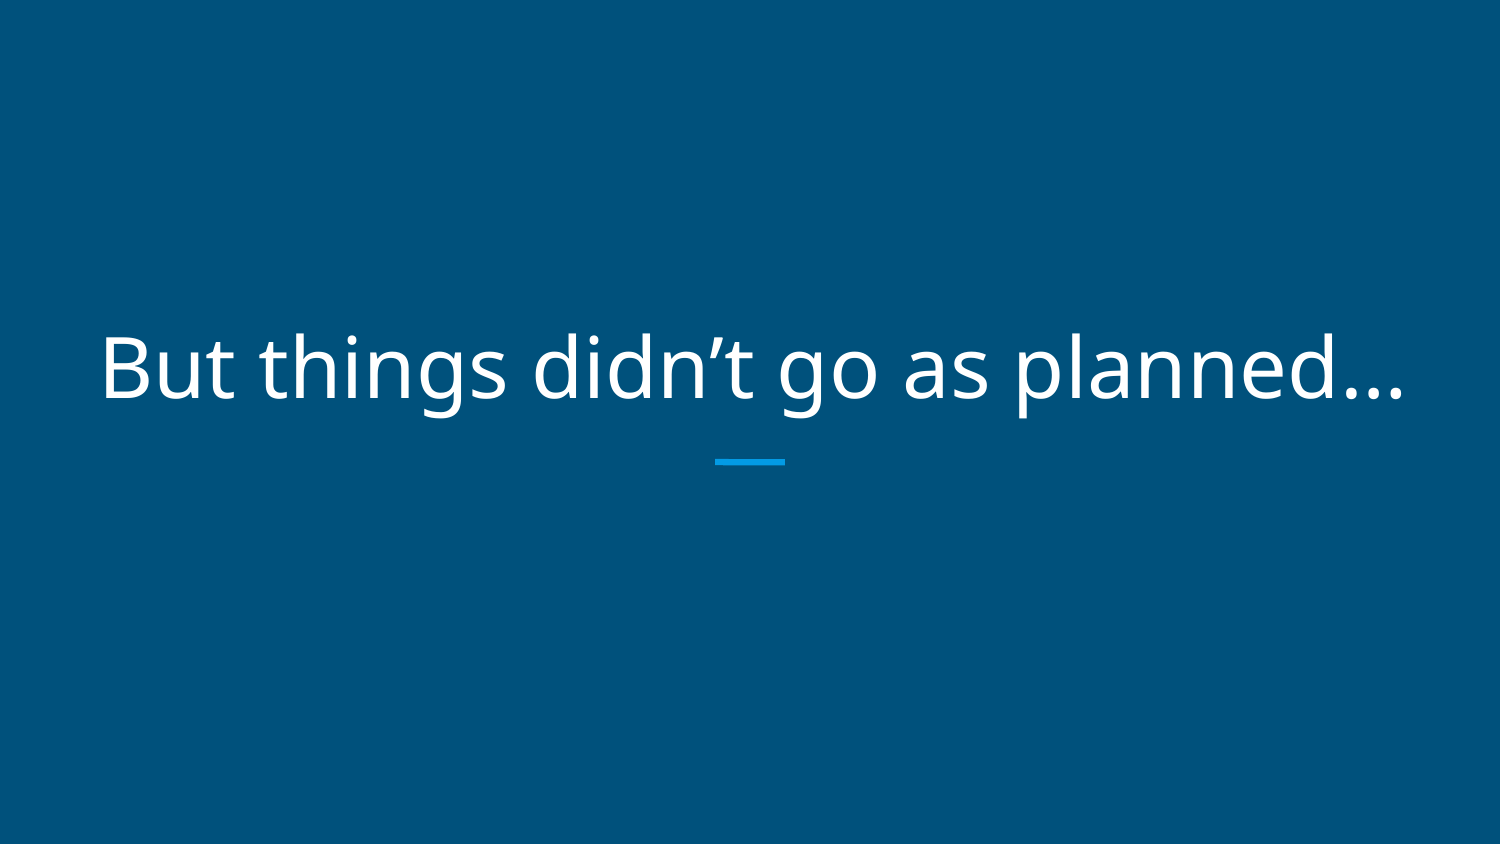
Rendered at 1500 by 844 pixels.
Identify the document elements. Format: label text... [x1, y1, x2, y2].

title But things didn’t go as planned… [78, 289, 1428, 439]
